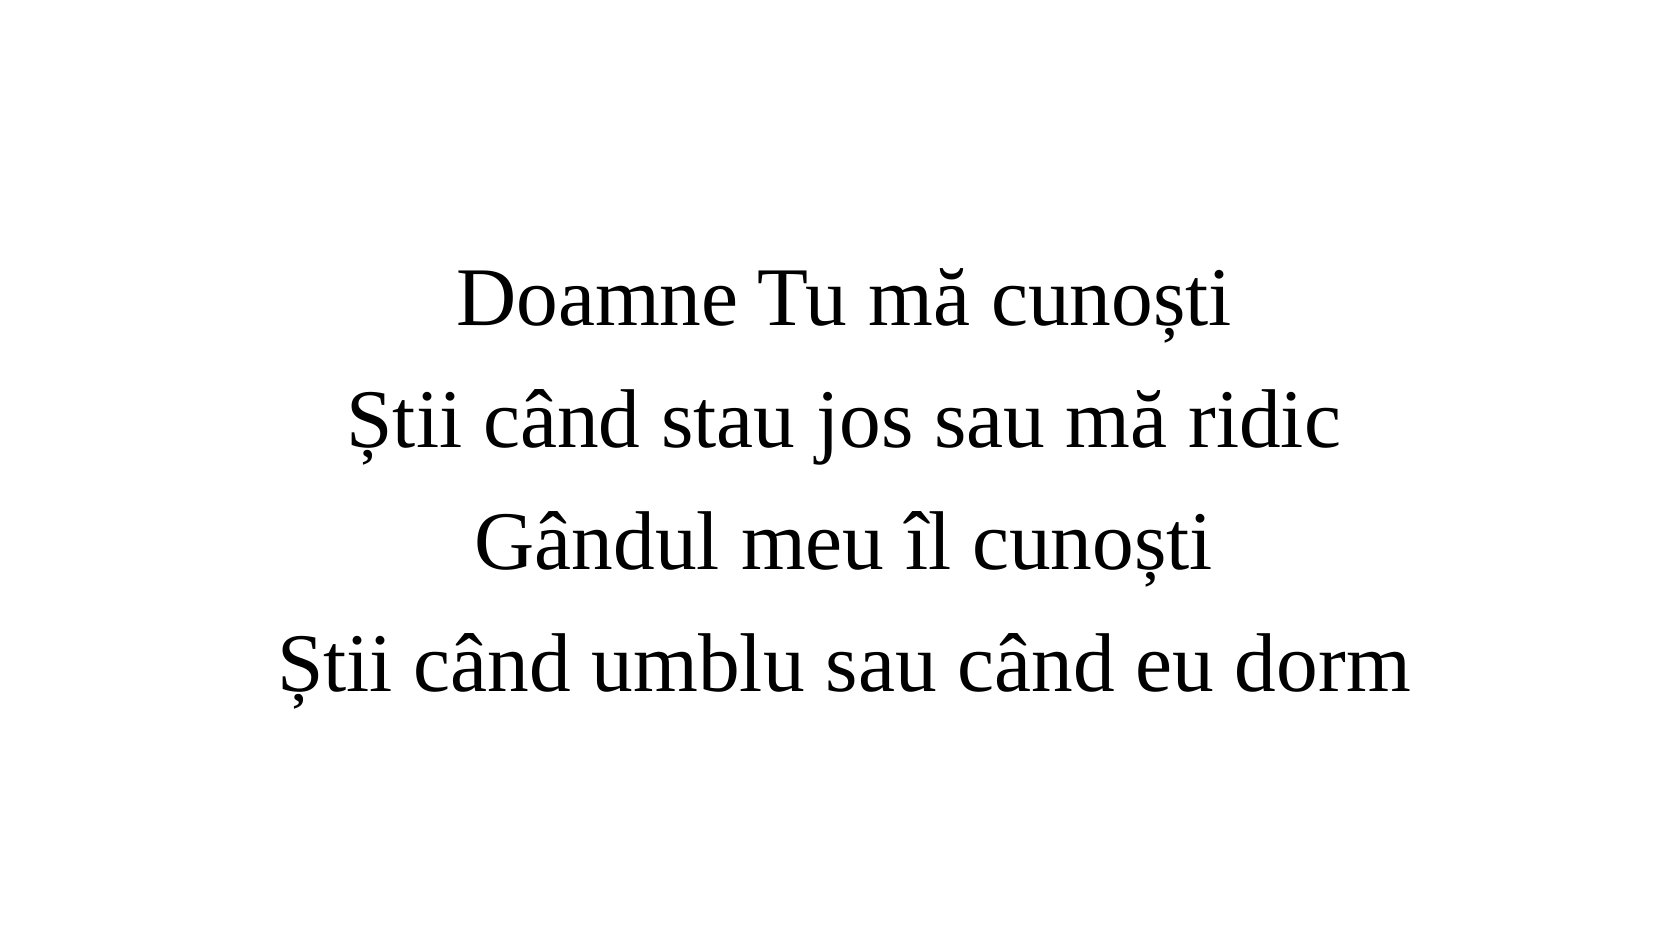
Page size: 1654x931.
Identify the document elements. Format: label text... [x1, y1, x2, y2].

subtitle Doamne Tu mă cunoști Știi când stau jos sau mă ridic Gândul meu îl cunoști Știi când umblu sau când eu dorm [153, 238, 1536, 713]
